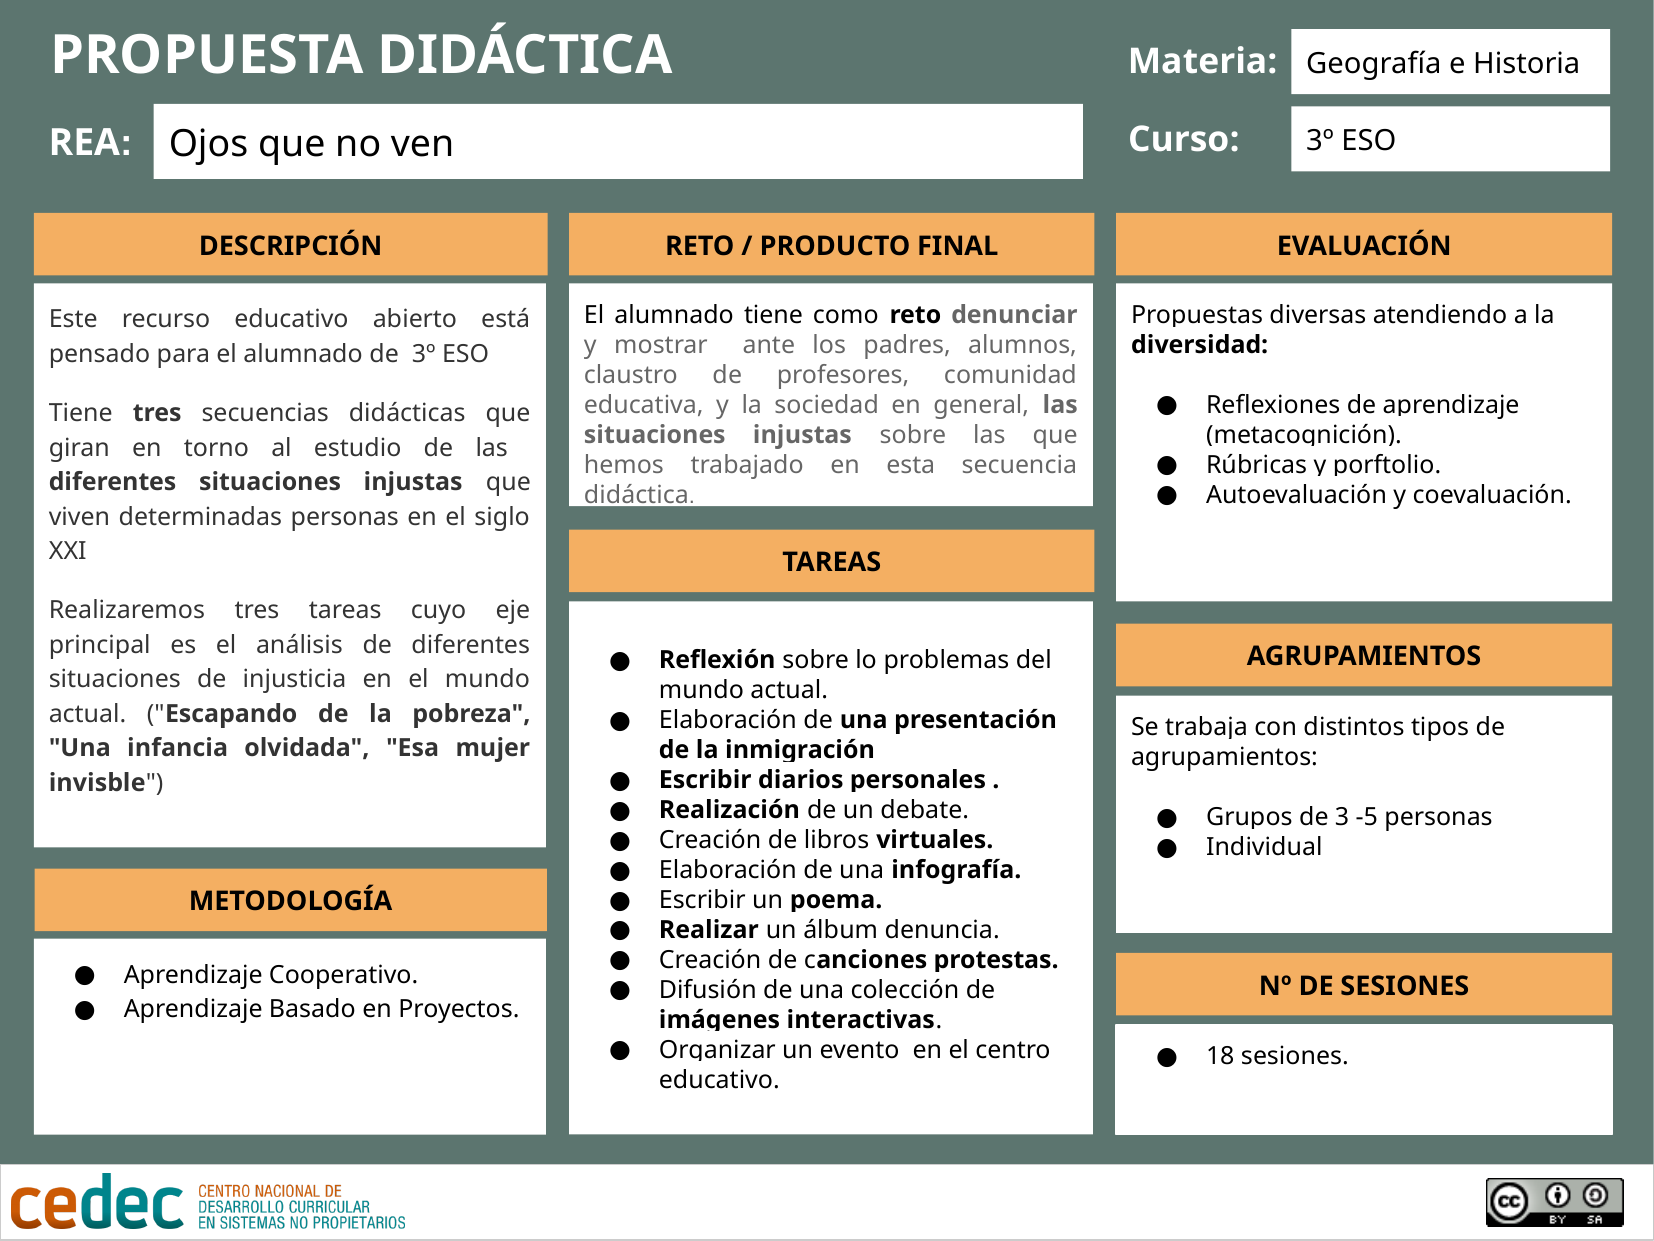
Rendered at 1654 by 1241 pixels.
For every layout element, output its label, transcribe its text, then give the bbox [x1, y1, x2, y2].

text_box Aprendizaje Cooperativo. Aprendizaje Basado en Proyectos. [33, 938, 546, 1135]
text_box PROPUESTA DIDÁCTICA [35, 11, 697, 110]
text_box 3º ESO [1291, 106, 1611, 172]
text_box 18 sesiones. [1116, 1024, 1613, 1135]
text_box Ojos que no ven [153, 103, 1083, 179]
text_box EVALUACIÓN [1116, 212, 1613, 276]
text_box RETO / PRODUCTO FINAL [569, 212, 1095, 276]
text_box METODOLOGÍA [34, 868, 547, 932]
text_box DESCRIPCIÓN [33, 212, 548, 276]
text_box Este recurso educativo abierto está pensado para el alumnado de 3º ESO Tiene tres secuencias didácticas que giran en torno al estudio de las diferentes situaciones injustas que viven determinadas personas en el siglo XXI Realizaremos tres tareas cuyo eje principal es el análisis de diferentes situaciones de injusticia en el mundo actual. ("Escapando de la pobreza", "Una infancia olvidada", "Esa mujer invisble") [33, 283, 546, 848]
text_box Se trabaja con distintos tipos de agrupamientos: Grupos de 3 -5 personas Individual [1116, 695, 1613, 933]
text_box Reflexión sobre lo problemas del mundo actual. Elaboración de una presentación de la inmigración Escribir diarios personales . Realización de un debate. Creación de libros virtuales. Elaboración de una infografía. Escribir un poema. Realizar un álbum denuncia. Creación de canciones protestas. Difusión de una colección de imágenes interactivas. Organizar un evento en el centro educativo. [569, 601, 1093, 1135]
text_box Materia: [1113, 30, 1291, 94]
picture [11, 1173, 405, 1229]
picture [1486, 1178, 1624, 1227]
text_box AGRUPAMIENTOS [1116, 623, 1613, 687]
text_box Curso: [1113, 109, 1303, 173]
text_box [0, 1164, 1654, 1241]
text_box TAREAS [569, 529, 1095, 593]
text_box El alumnado tiene como reto denunciar y mostrar ante los padres, alumnos, claustro de profesores, comunidad educativa, y la sociedad en general, las situaciones injustas sobre las que hemos trabajado en esta secuencia didáctica. [569, 283, 1093, 507]
text_box Nº DE SESIONES [1116, 952, 1613, 1016]
text_box Geografía e Historia [1291, 29, 1611, 95]
text_box REA: [33, 110, 153, 174]
text_box Propuestas diversas atendiendo a la diversidad: Reflexiones de aprendizaje (metacognición). Rúbricas y porftolio. Autoevaluación y coevaluación. [1116, 283, 1613, 602]
